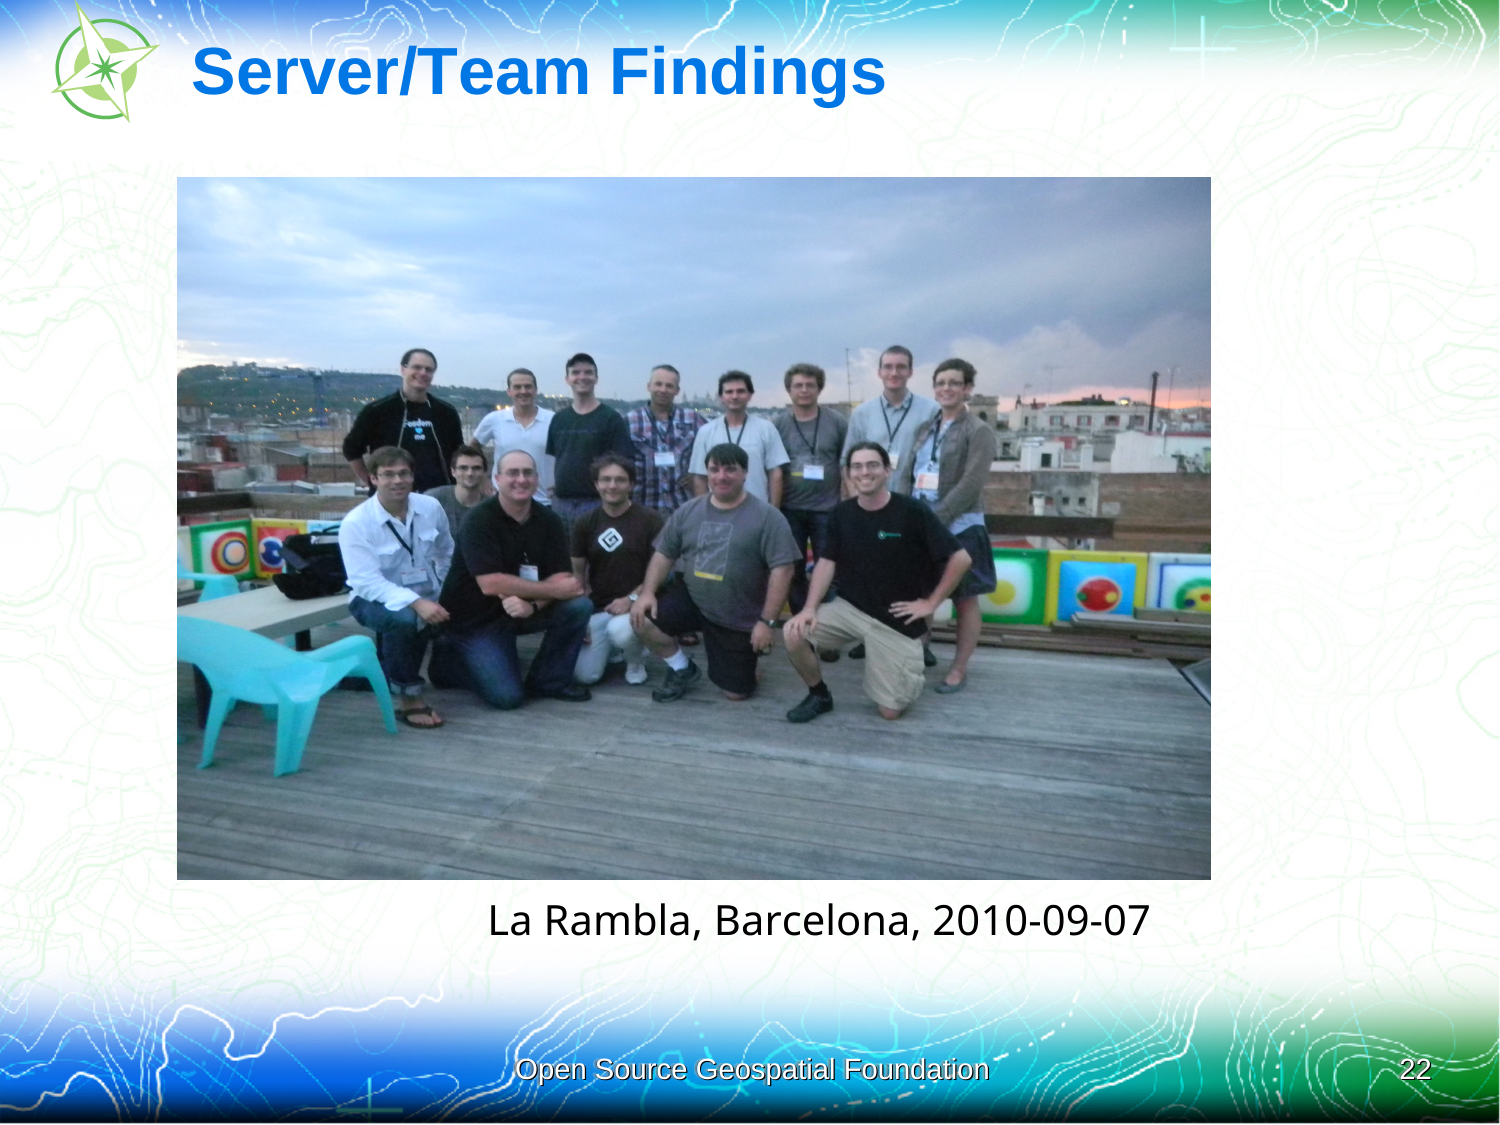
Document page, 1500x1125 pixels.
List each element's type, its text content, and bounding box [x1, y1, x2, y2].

title Server/Team Findings [177, 20, 1477, 122]
picture [0, 0, 1500, 1125]
text_box La Rambla, Barcelona, 2010-09-07 [472, 885, 1237, 981]
